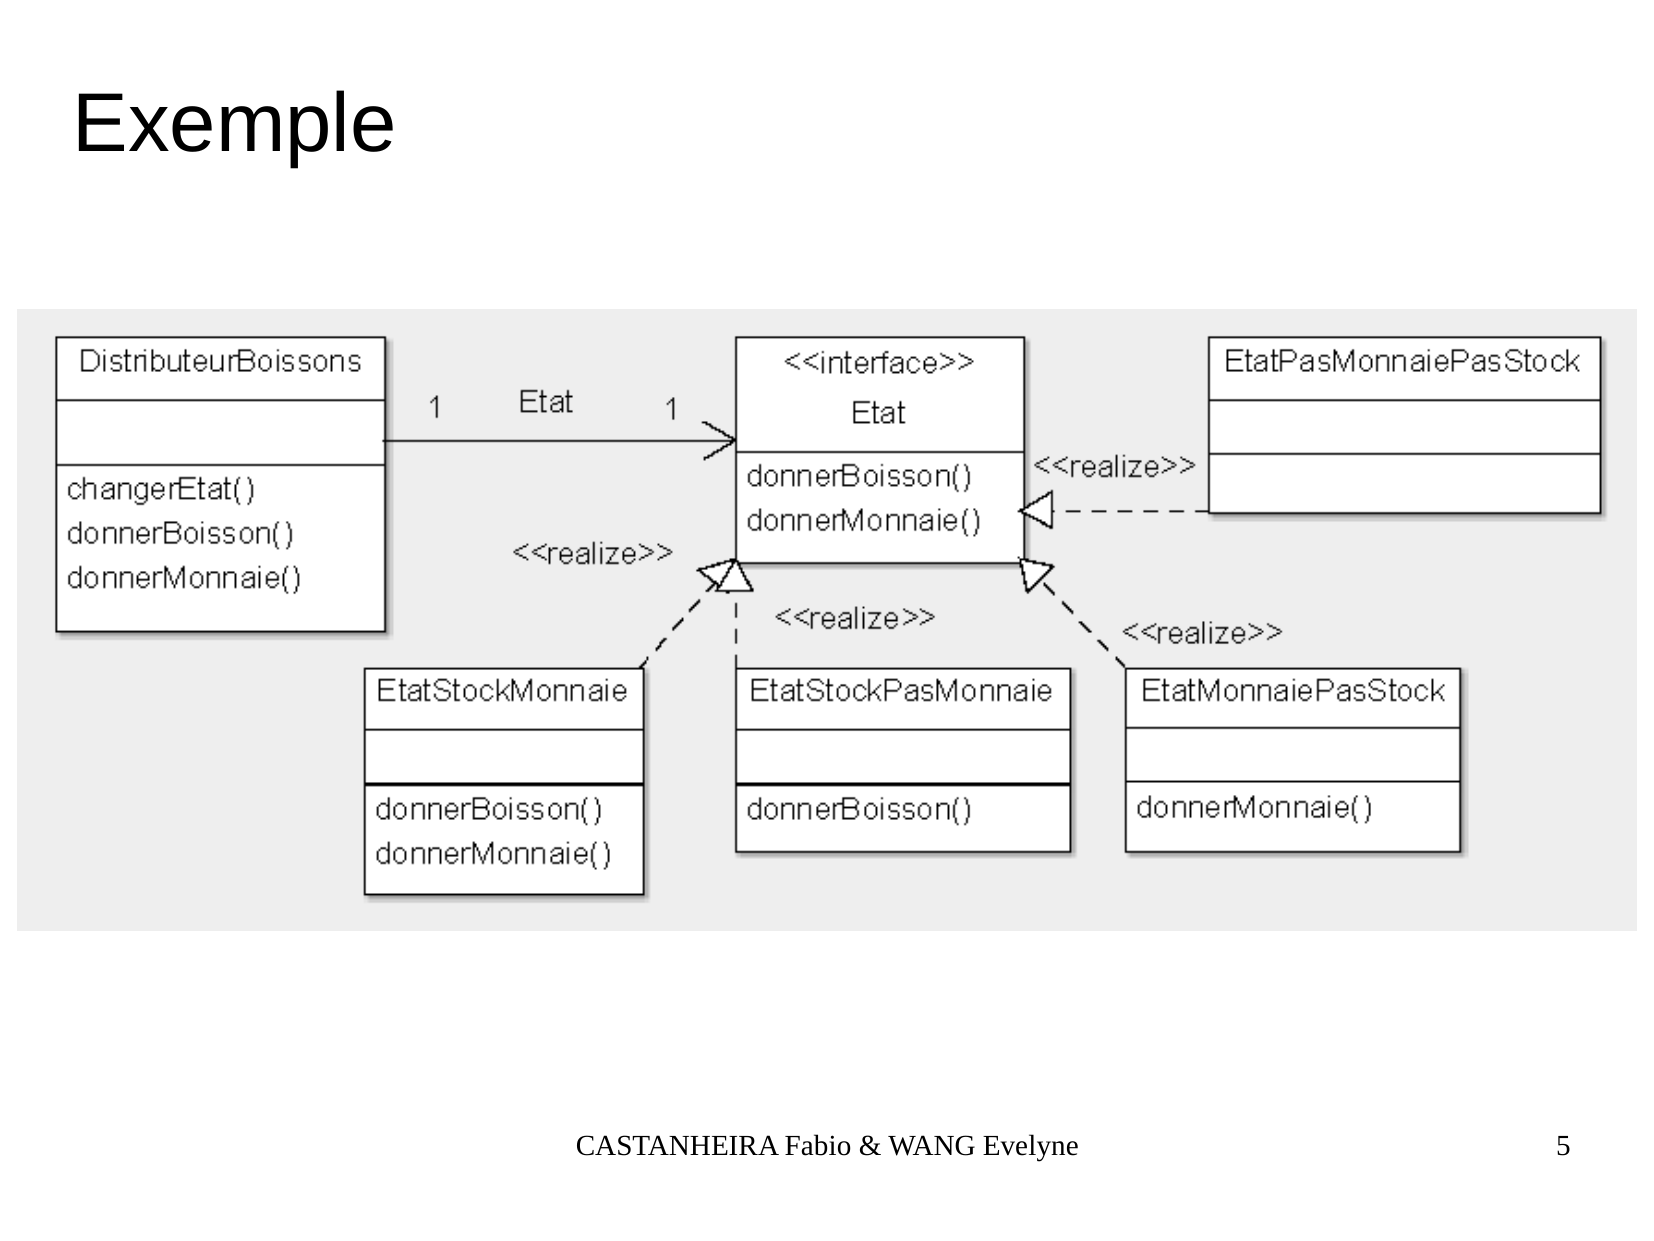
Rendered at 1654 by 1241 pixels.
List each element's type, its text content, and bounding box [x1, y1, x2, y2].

text_box Exemple [57, 69, 412, 178]
picture [17, 309, 1637, 931]
